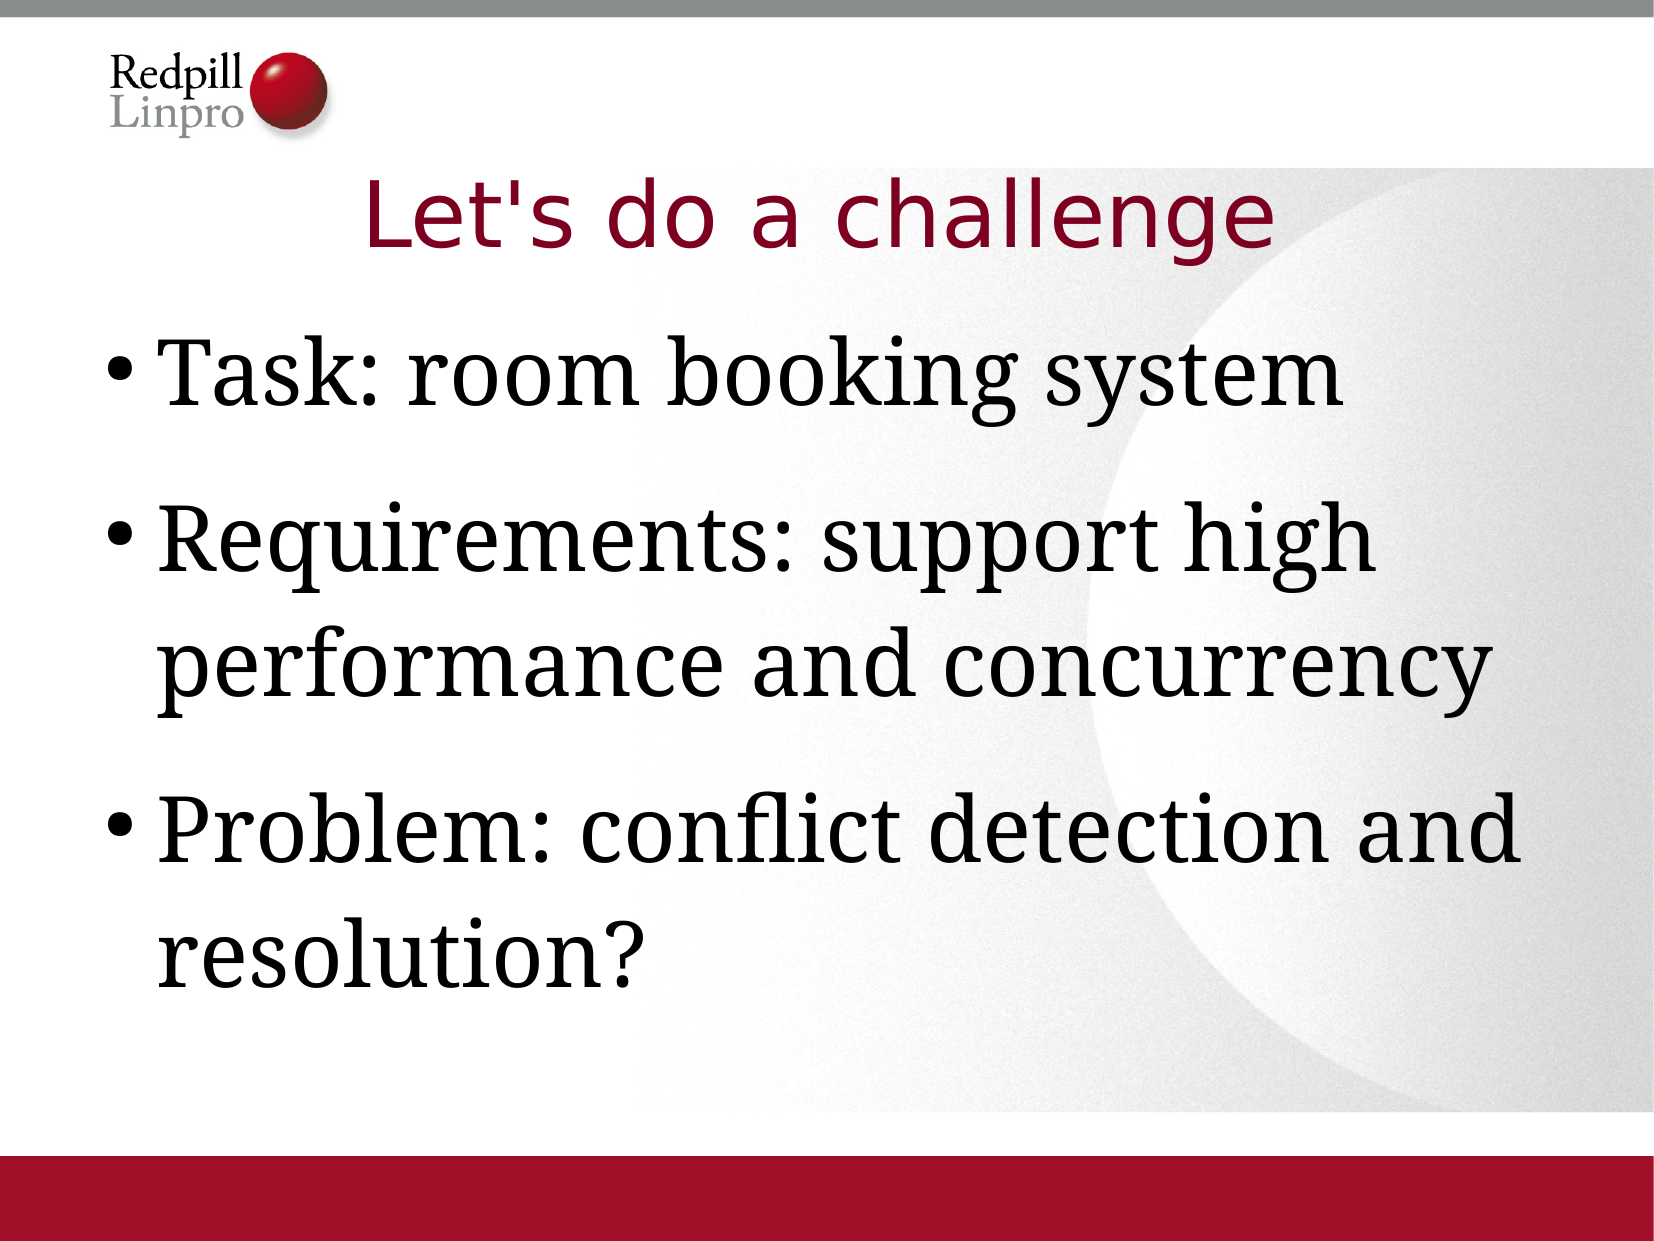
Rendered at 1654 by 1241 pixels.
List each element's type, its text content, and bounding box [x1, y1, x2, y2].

list Task: room booking system Requirements: support high performance and concurrency Problem: conflict detection and resolution? [85, 307, 1574, 1112]
picture [0, 0, 1654, 1241]
title Let's do a challenge [76, 140, 1565, 293]
